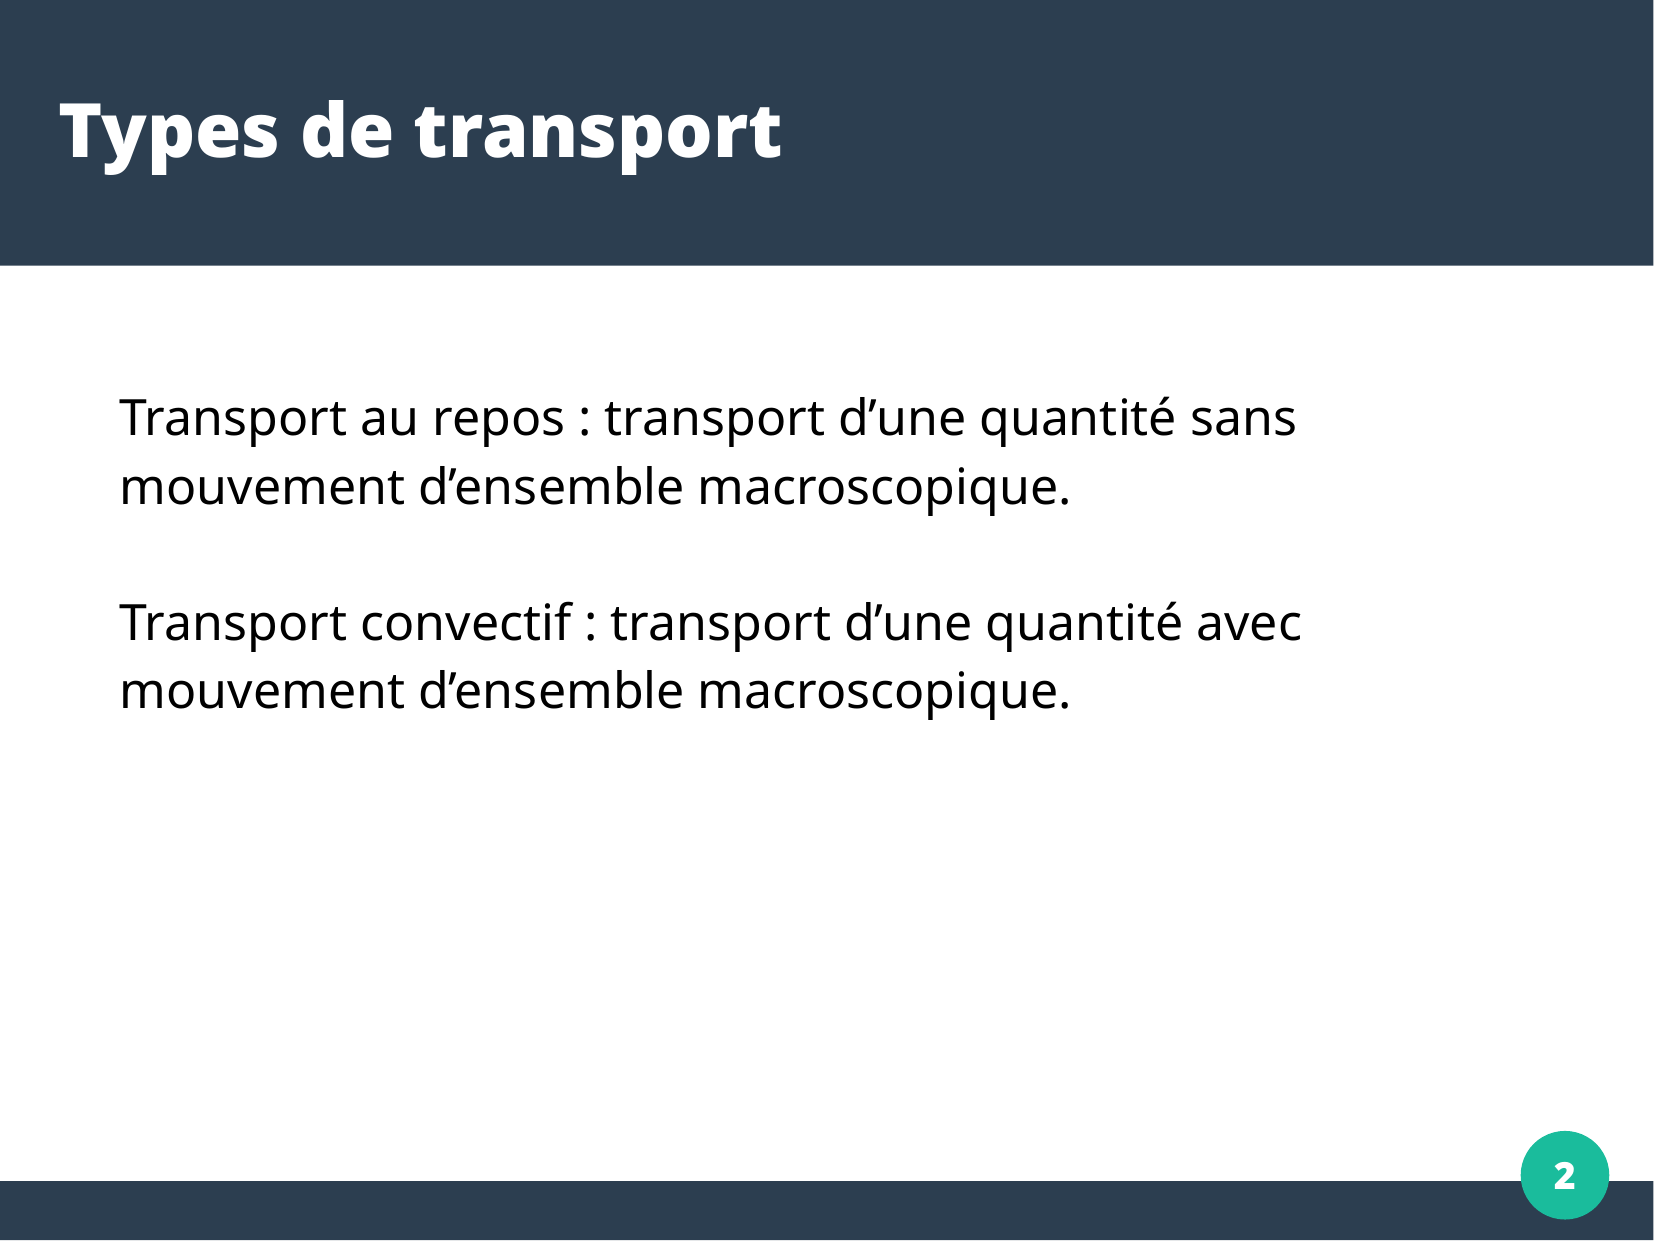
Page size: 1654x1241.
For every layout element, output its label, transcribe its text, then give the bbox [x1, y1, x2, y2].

text_box Transport au repos : transport d’une quantité sans mouvement d’ensemble macroscopique. Transport convectif : transport d’une quantité avec mouvement d’ensemble macroscopique. [105, 375, 1381, 681]
title Types de transport [59, 49, 1595, 207]
